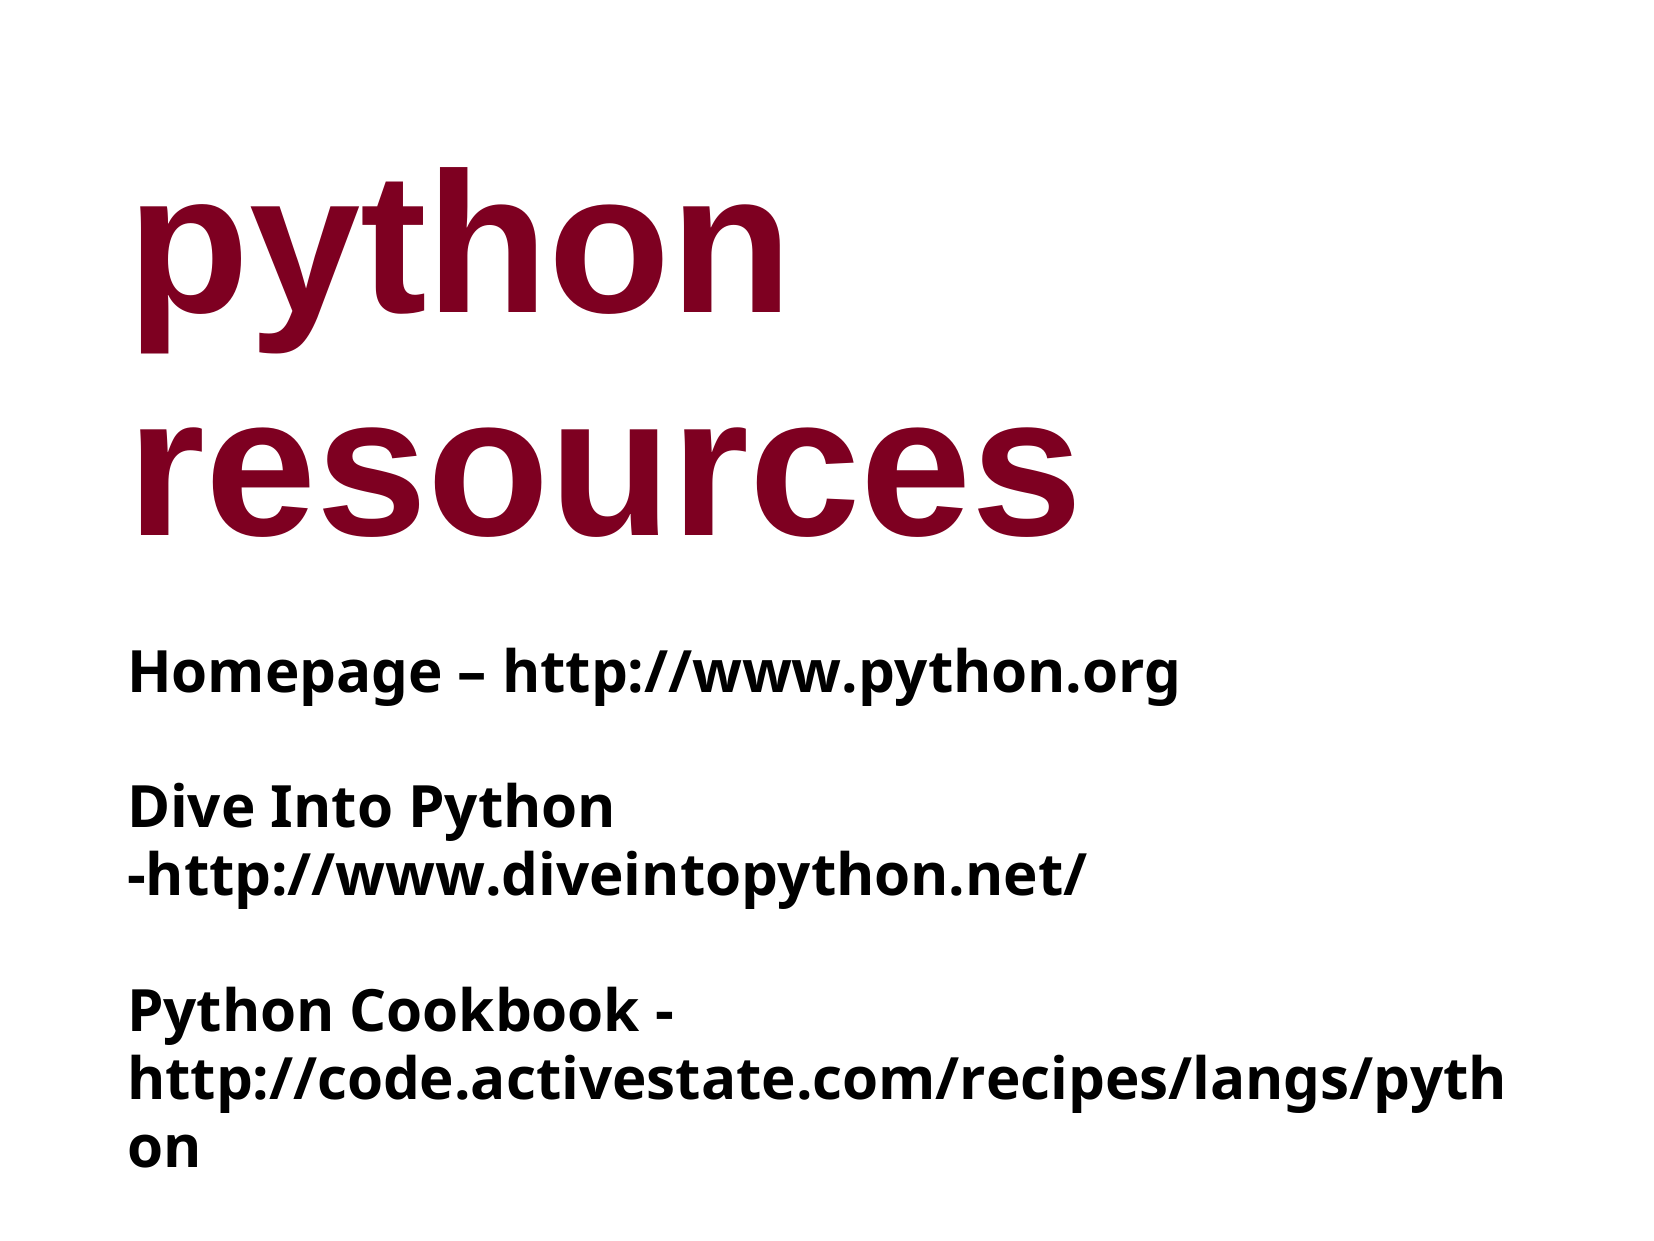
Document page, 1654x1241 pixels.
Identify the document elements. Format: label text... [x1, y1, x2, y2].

text_box Homepage – http://www.python.org Dive Into Python -http://www.diveintopython.net/ Python Cookbook - http://code.activestate.com/recipes/langs/python [112, 628, 1538, 1163]
text_box python resources [168, 223, 212, 295]
text_box python resources [112, 112, 1575, 338]
